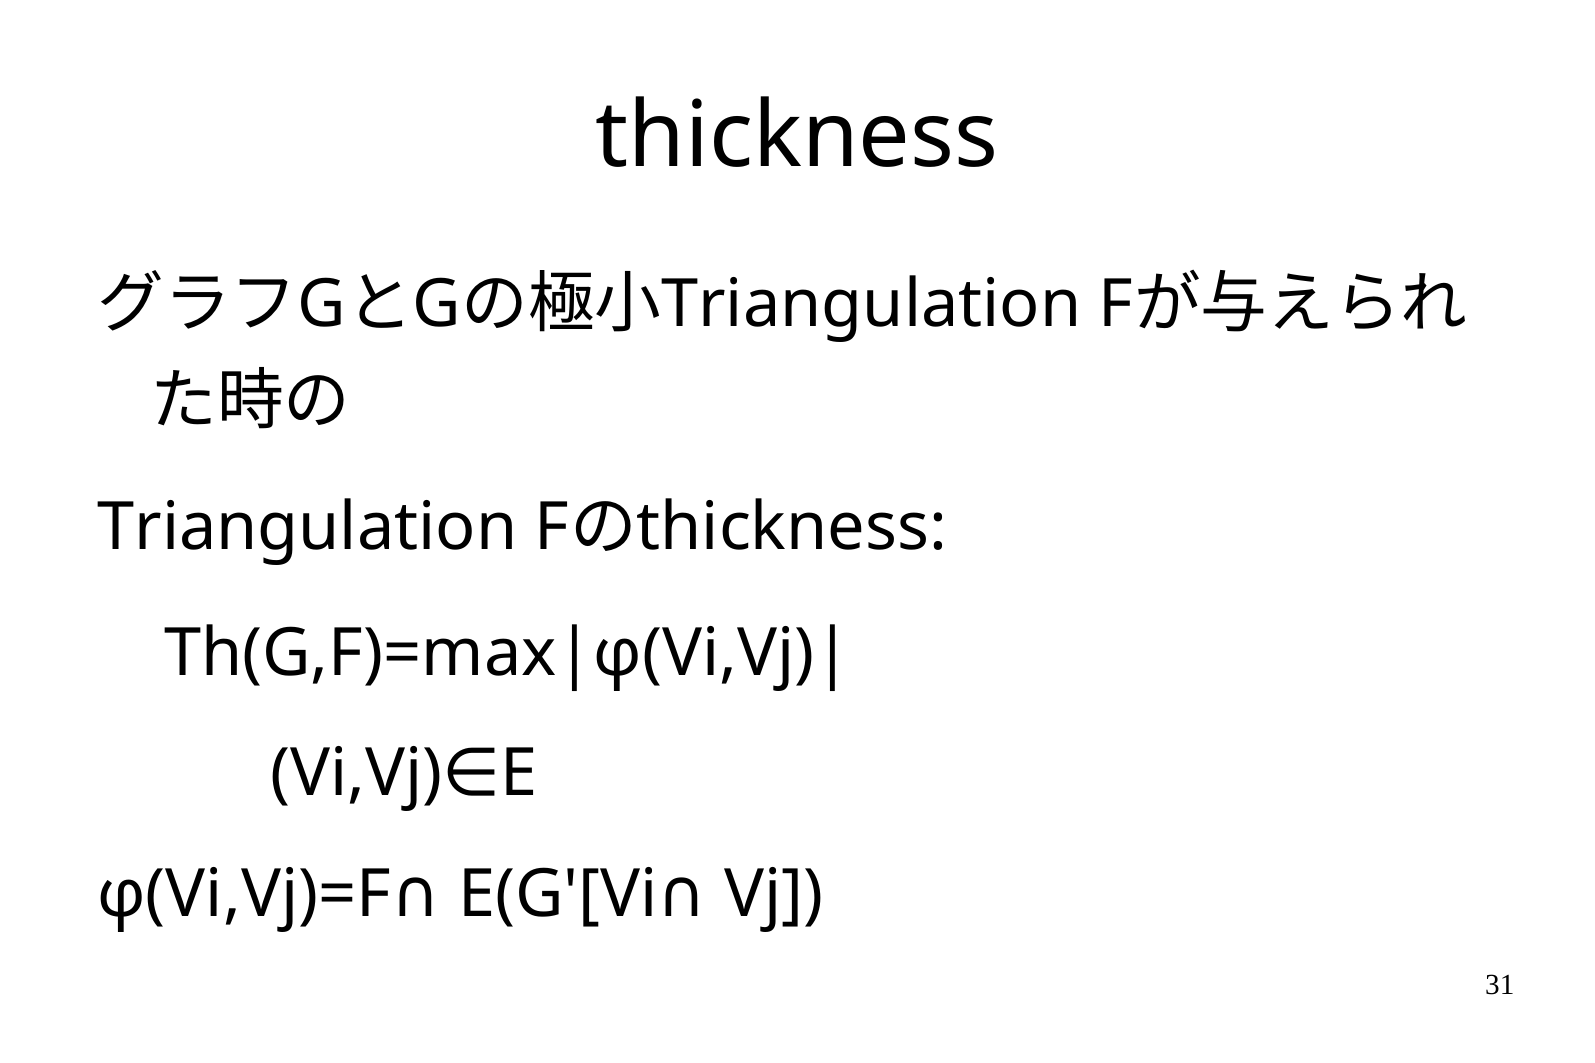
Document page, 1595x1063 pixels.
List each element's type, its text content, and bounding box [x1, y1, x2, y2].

title thickness [79, 49, 1515, 213]
list グラフGとGの極小Triangulation Fが与えられた時の Triangulation Fのthickness: Th(G,F)=max|φ(Vi,Vj)| (Vi,Vj)∈E φ(Vi,Vj)=F∩E(G'[Vi∩Vj]) [79, 248, 1515, 936]
